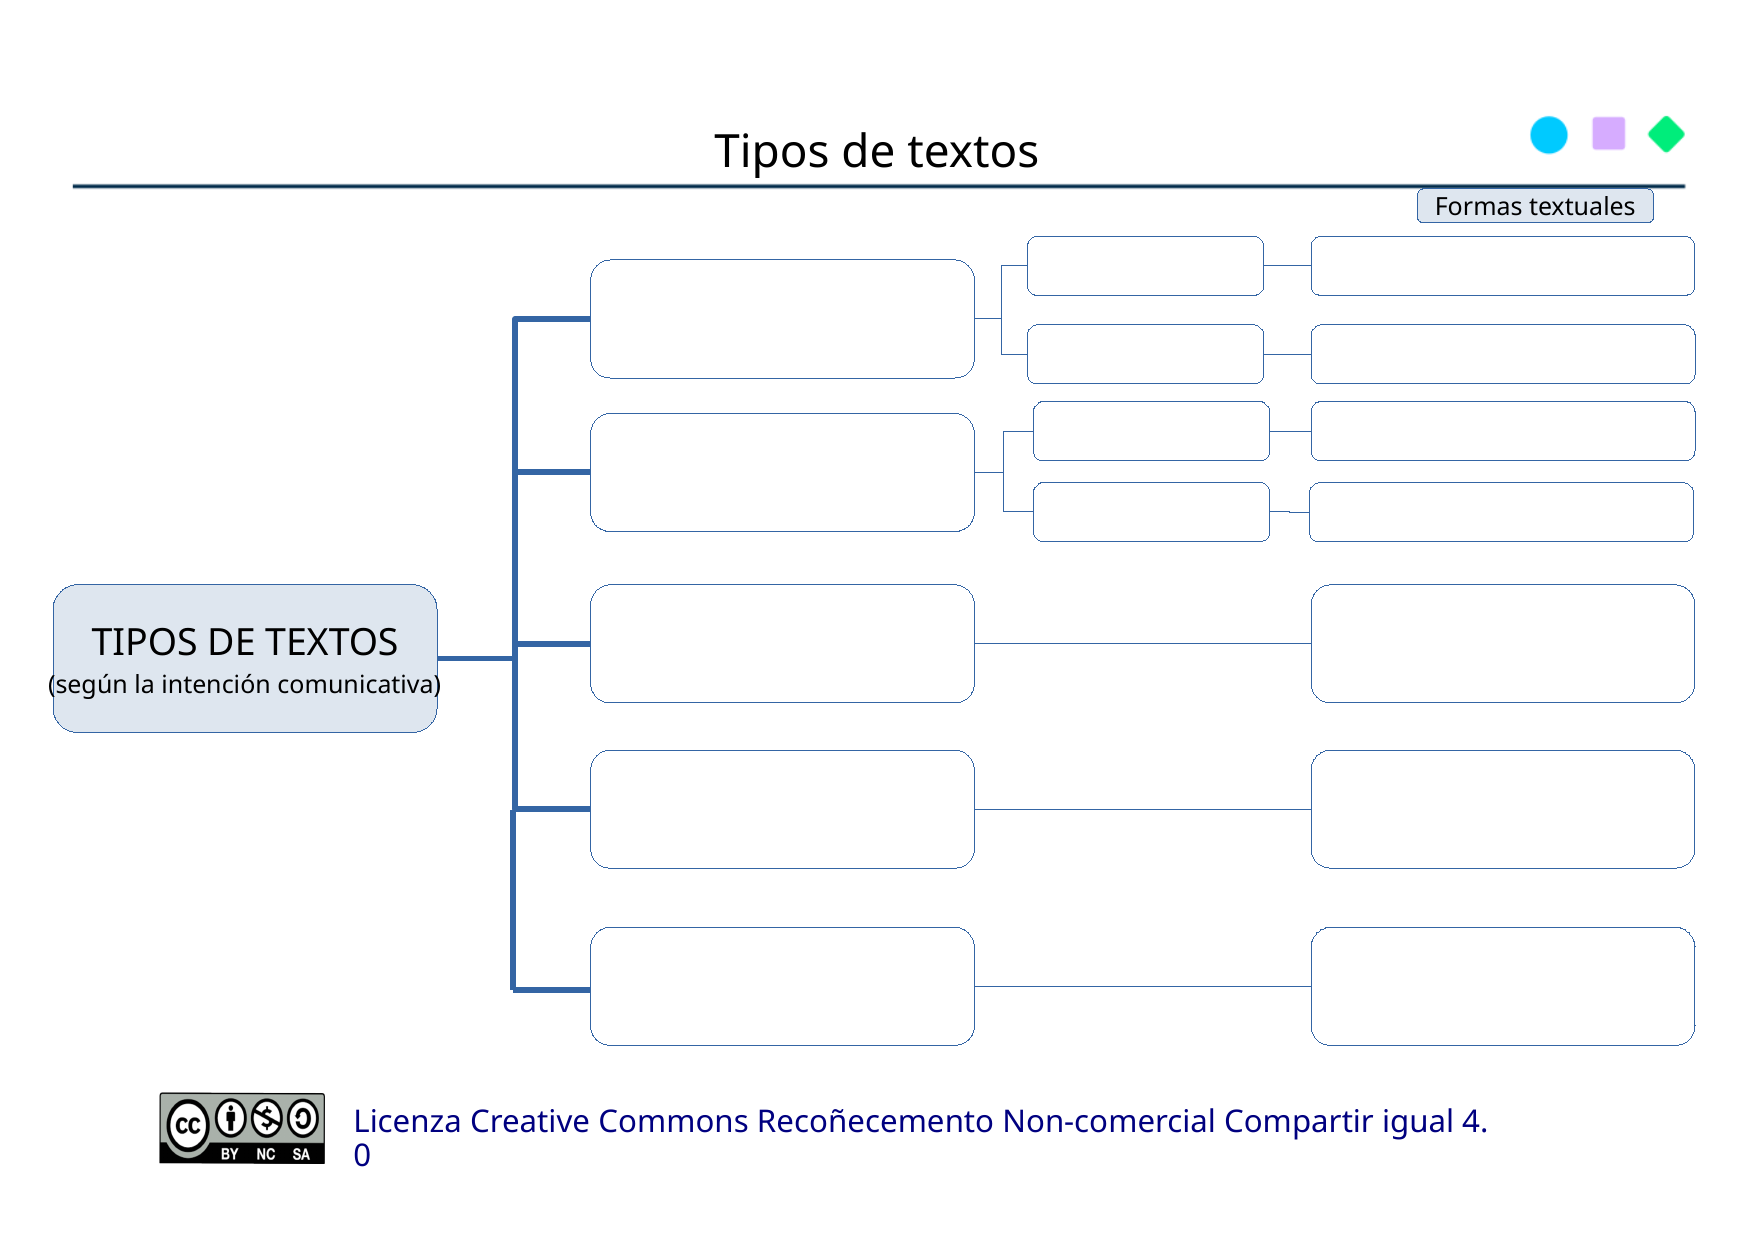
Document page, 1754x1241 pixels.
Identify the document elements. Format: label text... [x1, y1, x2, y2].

text_box [1027, 324, 1264, 384]
text_box [590, 259, 975, 379]
text_box Formas textuales [1417, 188, 1654, 223]
text_box [590, 750, 975, 869]
text_box [1033, 482, 1270, 542]
picture [59, 88, 1695, 211]
text_box TIPOS DE TEXTOS (según la intención comunicativa) [53, 584, 438, 733]
text_box [1311, 927, 1696, 1046]
text_box [1027, 236, 1264, 296]
text_box [1311, 584, 1695, 703]
text_box [590, 927, 975, 1046]
text_box [1309, 482, 1694, 542]
text_box [1311, 401, 1696, 461]
text_box [1311, 236, 1695, 296]
picture [159, 1092, 325, 1164]
text_box Licenza Creative Commons Recoñecemento Non-comercial Compartir igual 4.0 [338, 1072, 1506, 1170]
text_box [1311, 324, 1696, 384]
text_box [590, 584, 975, 703]
text_box [1033, 401, 1270, 461]
text_box [590, 413, 975, 532]
text_box [1311, 750, 1695, 869]
